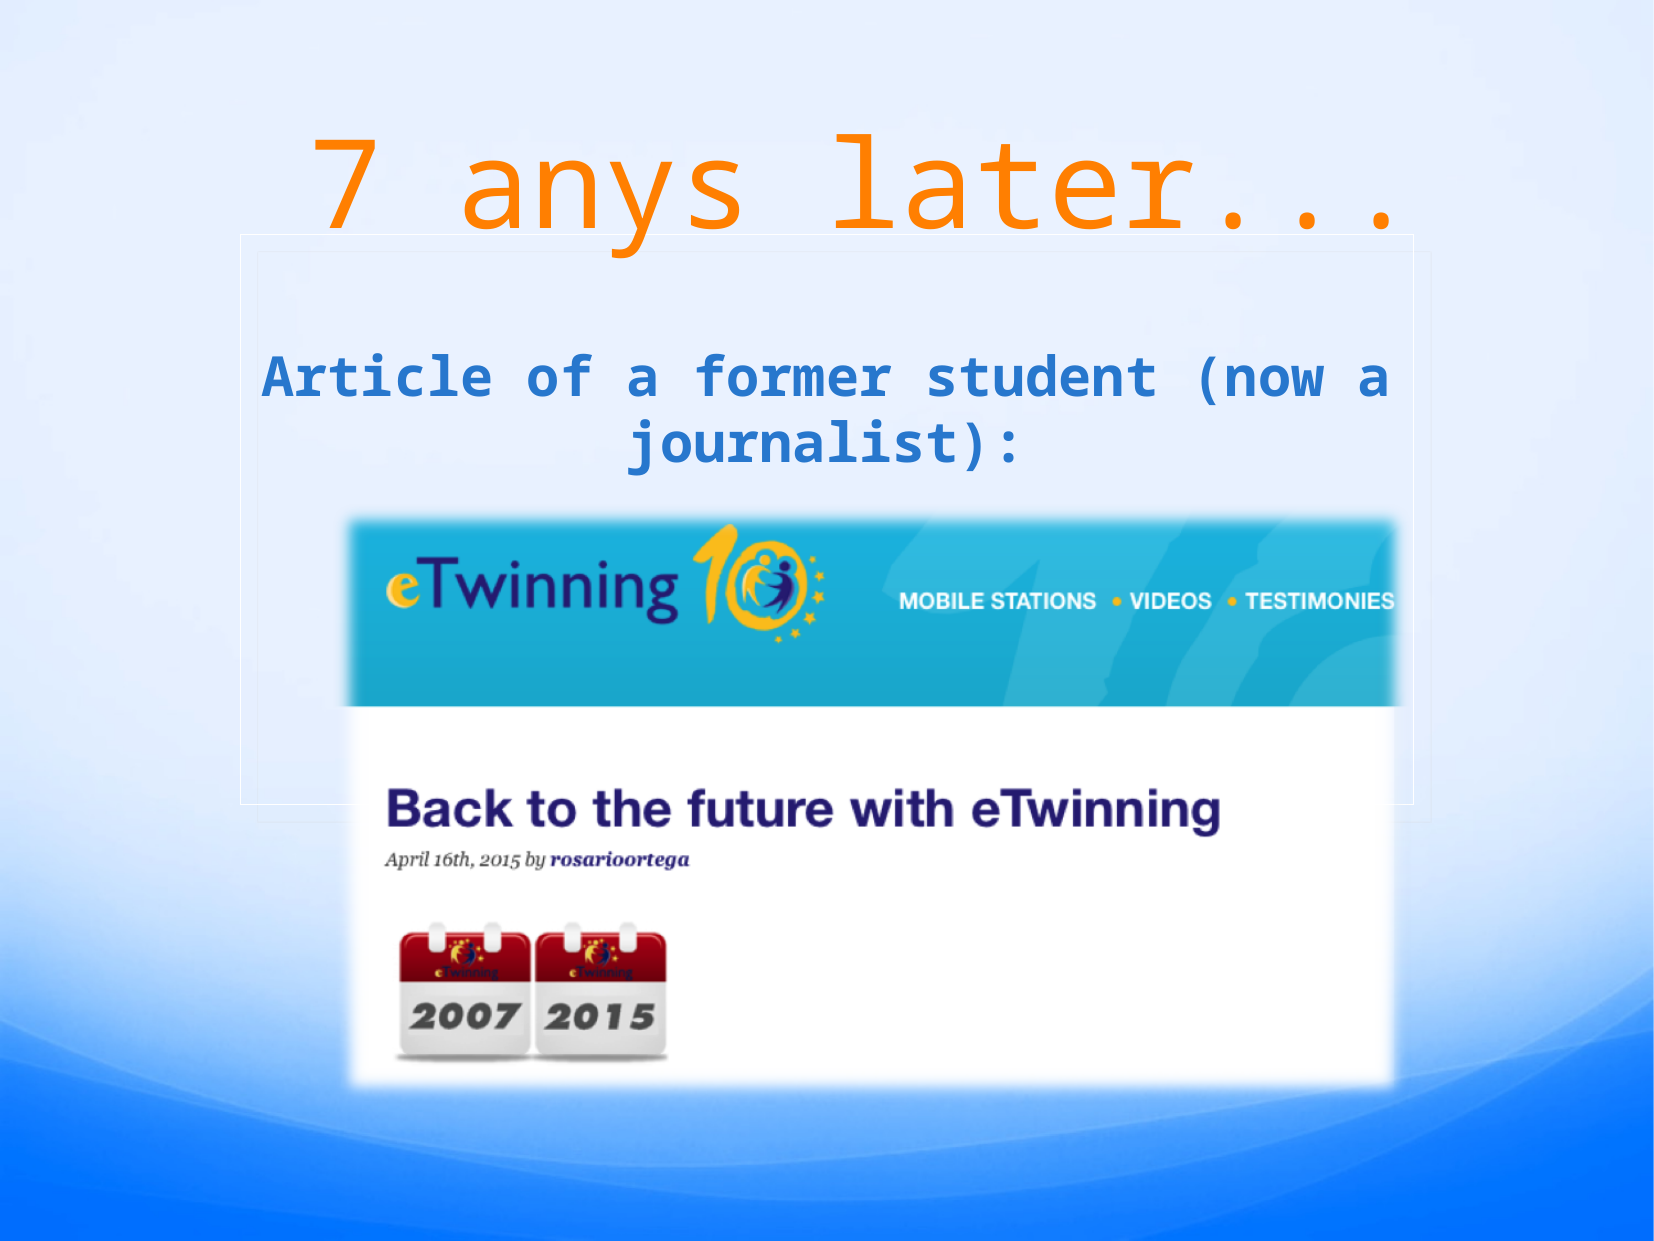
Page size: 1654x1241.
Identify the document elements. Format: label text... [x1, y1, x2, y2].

list Article of a former student (now a journalist): [99, 333, 1554, 1075]
picture [0, 0, 1654, 1241]
title 7 anys later... [99, 19, 1554, 262]
